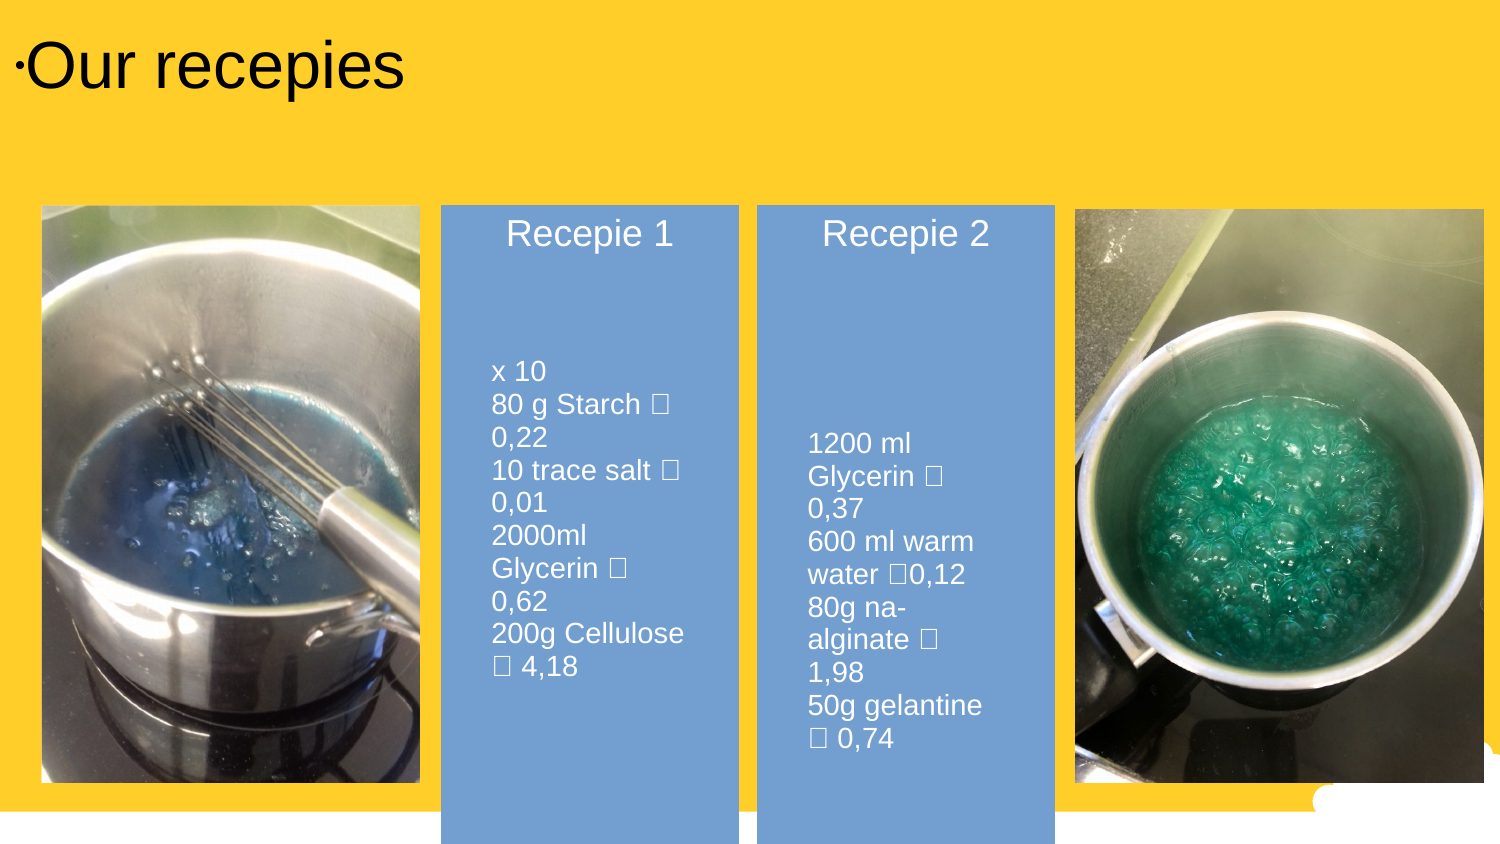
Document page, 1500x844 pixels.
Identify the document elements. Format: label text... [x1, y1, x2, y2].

table_cell [441, 724, 477, 795]
table_cell [477, 277, 703, 348]
table_header Recepie 1 [477, 205, 703, 277]
table_cell [703, 724, 739, 795]
table_header [441, 205, 477, 277]
table_cell [441, 795, 477, 844]
list Our recepies [0, 20, 1500, 115]
table_header [1019, 205, 1055, 277]
table_cell [703, 795, 739, 844]
table_cell 1200 ml Glycerin  0,37 600 ml warm water 0,12 80g na- alginate  1,98 50g gelantine  0,74 [793, 419, 1019, 791]
table_cell [1019, 791, 1055, 844]
table_cell [1019, 348, 1055, 419]
table_cell [441, 277, 477, 348]
table_header [757, 205, 793, 277]
picture [41, 205, 420, 783]
table_cell [757, 348, 793, 419]
table_cell [703, 277, 739, 348]
table_header [703, 205, 739, 277]
table_cell [757, 791, 793, 844]
table_cell [1019, 277, 1055, 348]
table_cell [757, 419, 793, 791]
table_cell [703, 348, 739, 724]
table_cell [477, 724, 703, 795]
table_cell [441, 348, 477, 724]
table_header Recepie 2 [793, 205, 1019, 277]
table_cell [793, 277, 1019, 348]
table_cell x 10 80 g Starch  0,22 10 trace salt  0,01 2000ml Glycerin  0,62 200g Cellulose  4,18 [477, 348, 703, 724]
table_cell [793, 348, 1019, 419]
table_cell [757, 277, 793, 348]
table_cell [1019, 419, 1055, 791]
table_cell [793, 791, 1019, 844]
table_cell [477, 795, 703, 844]
picture [1075, 209, 1484, 783]
